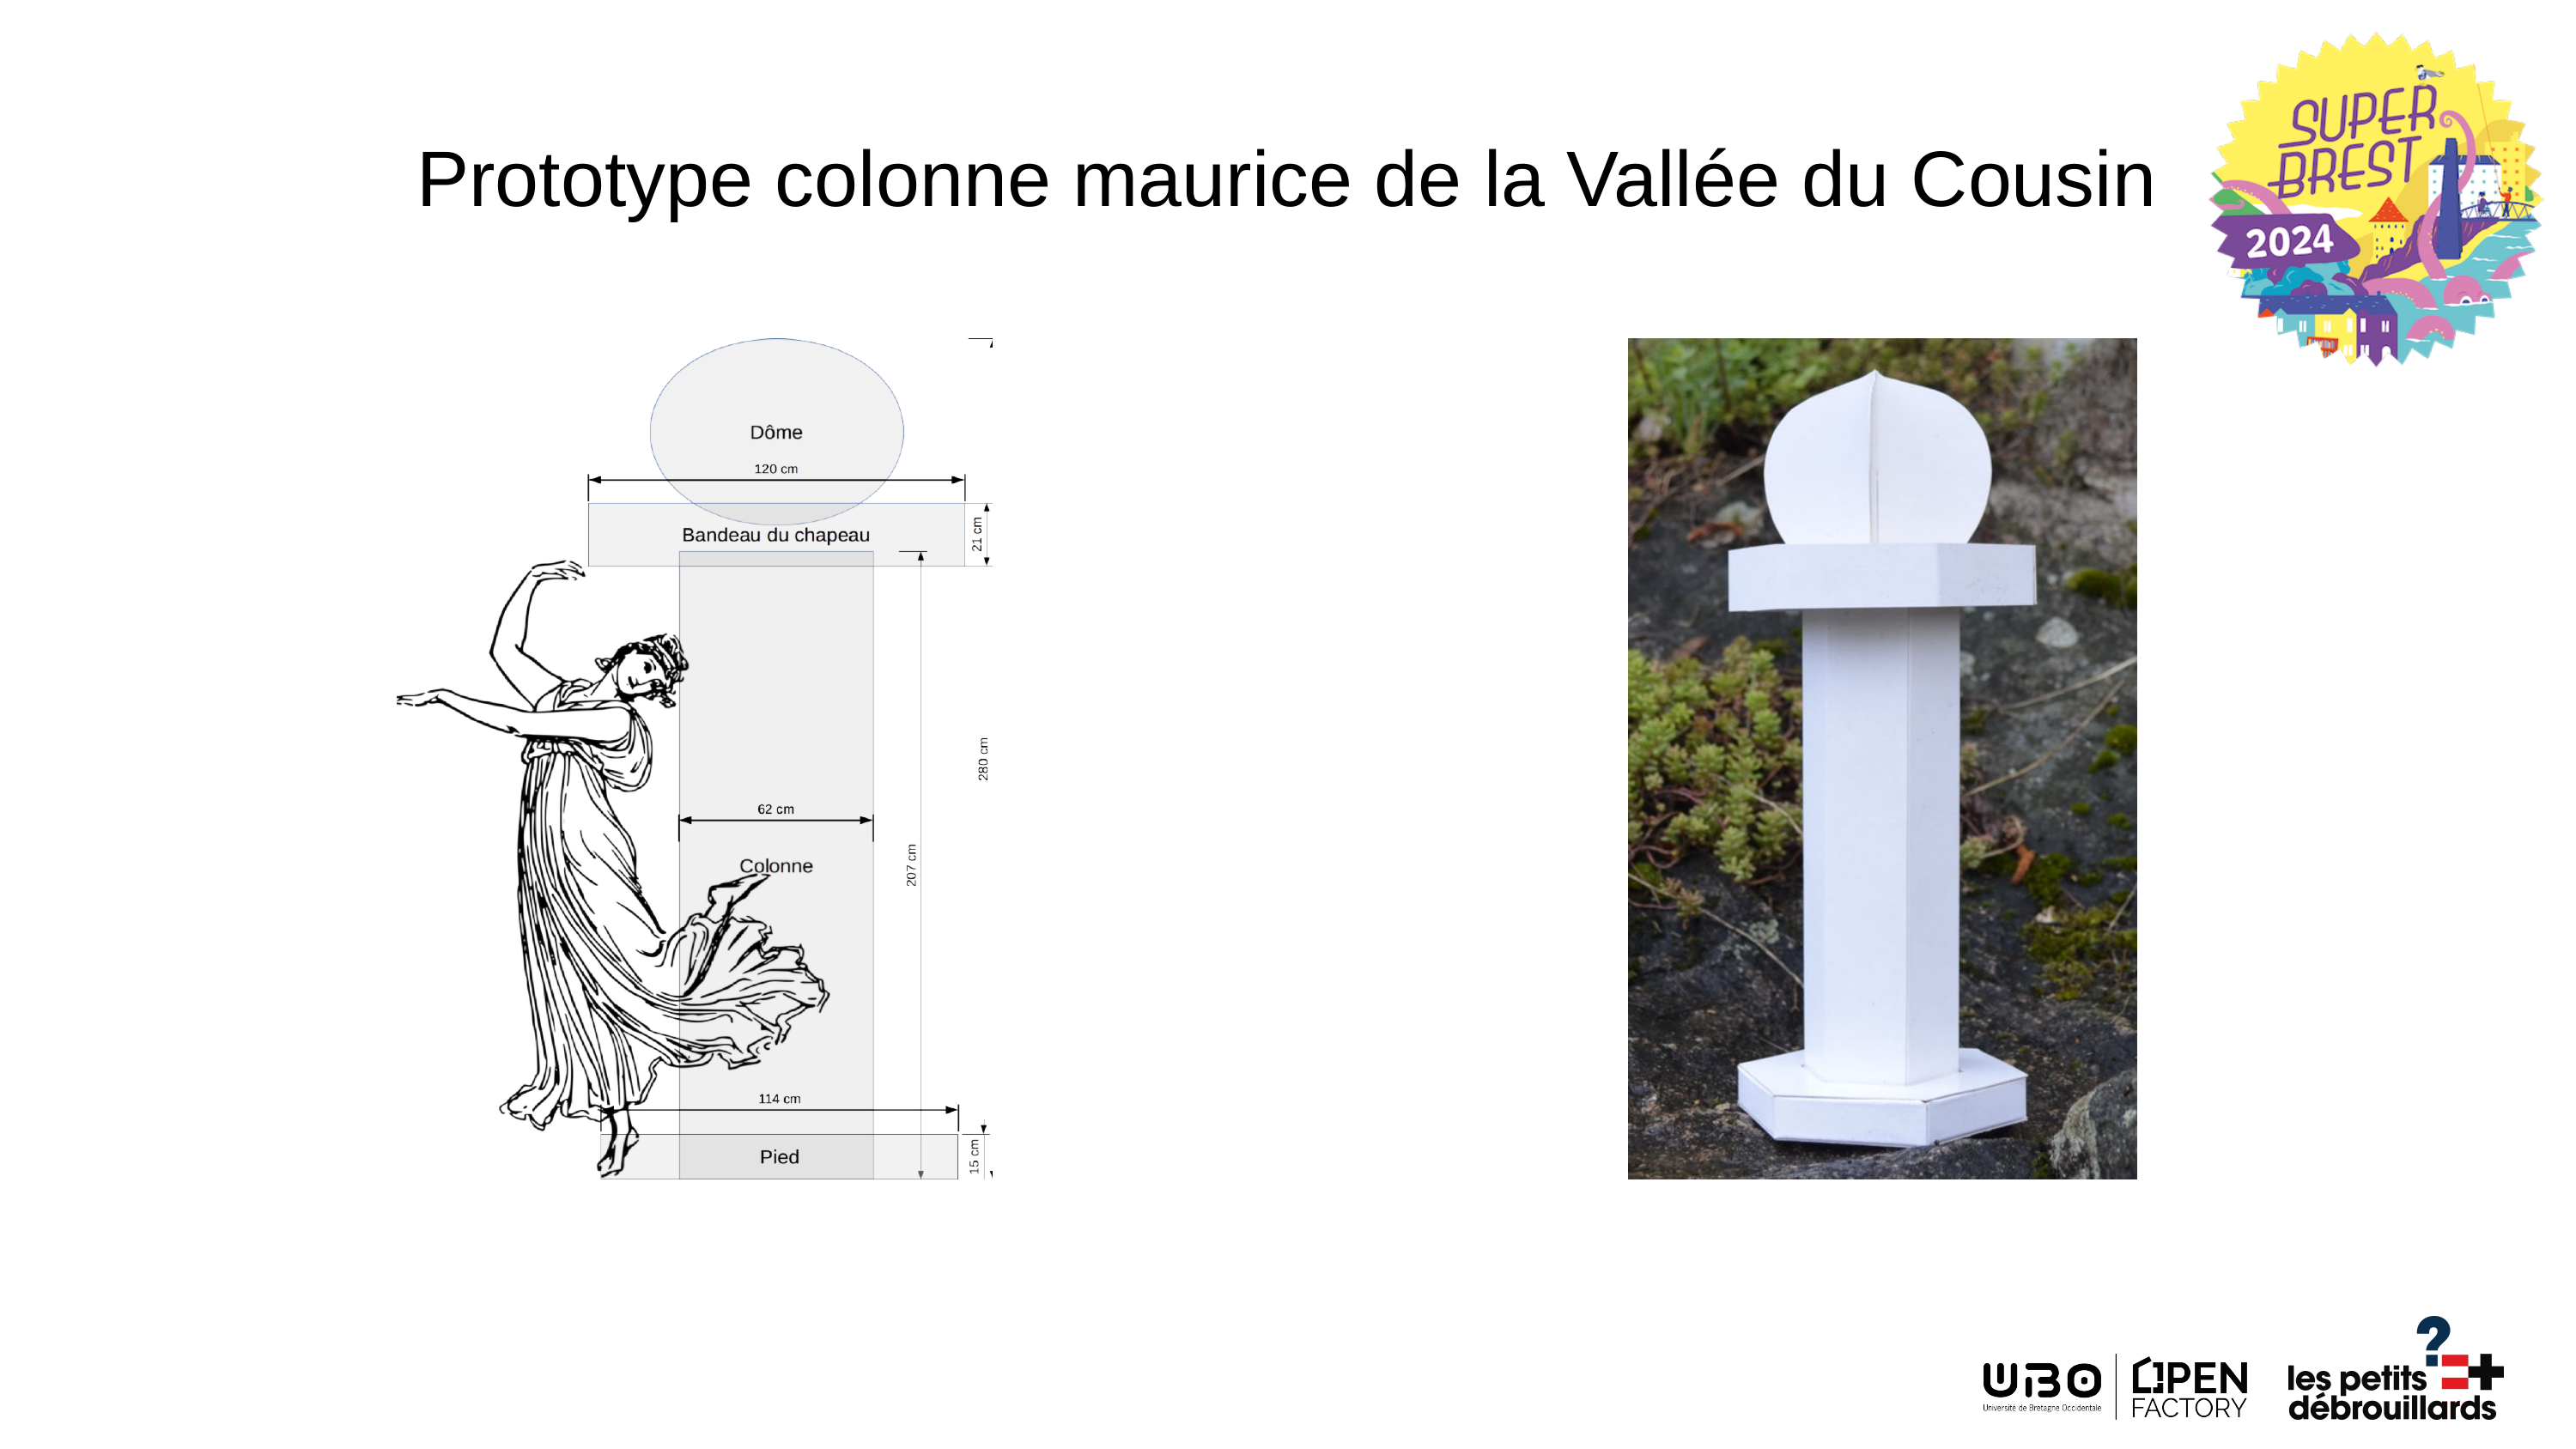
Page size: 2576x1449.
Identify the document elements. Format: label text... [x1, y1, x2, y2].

picture [397, 338, 993, 1179]
picture [2176, 0, 2576, 400]
title Prototype colonne maurice de la Vallée du Cousin [129, 58, 2447, 300]
picture [2288, 1316, 2504, 1420]
picture [1628, 338, 2137, 1179]
picture [1984, 1354, 2247, 1420]
